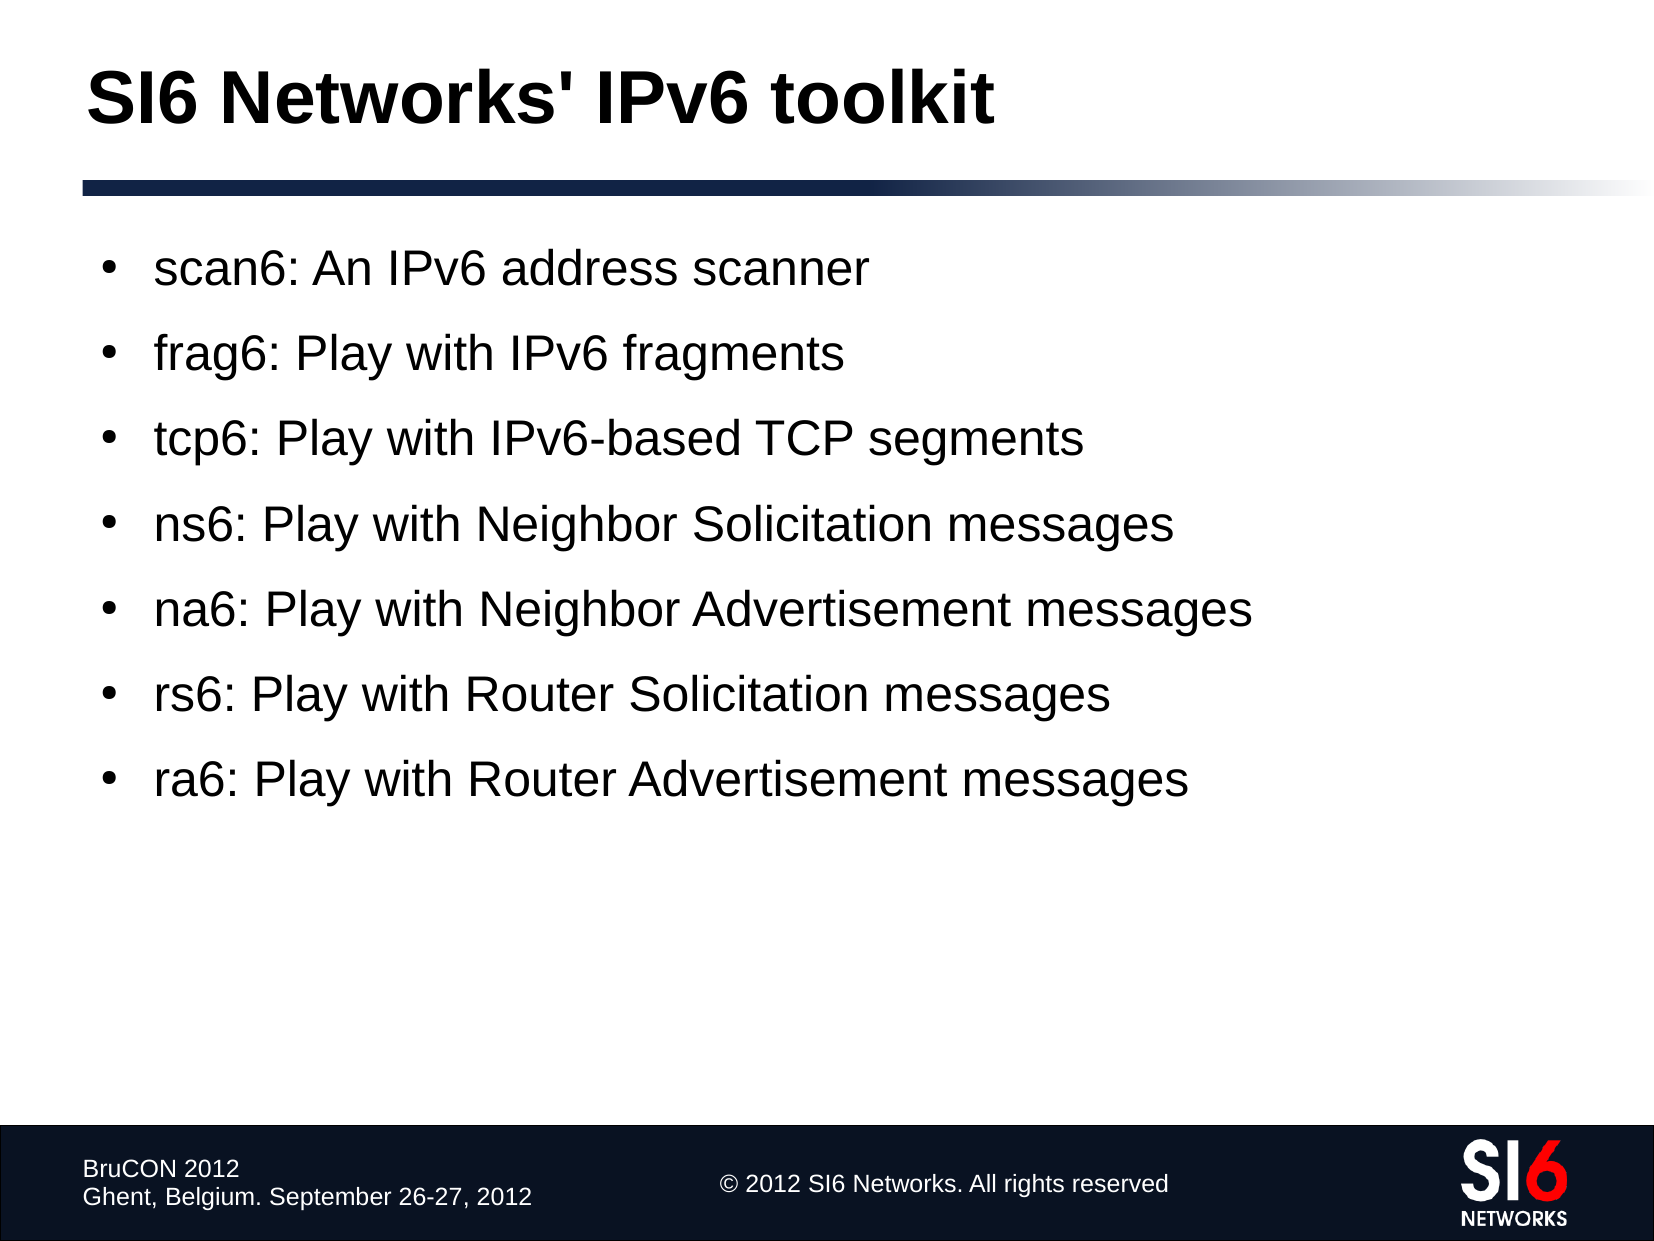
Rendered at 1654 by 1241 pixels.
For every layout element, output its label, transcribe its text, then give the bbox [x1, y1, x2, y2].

picture [1461, 1139, 1567, 1226]
title SI6 Networks' IPv6 toolkit [86, 30, 1576, 166]
list scan6: An IPv6 address scanner frag6: Play with IPv6 fragments tcp6: Play with IPv6-based TCP segments ns6: Play with Neighbor Solicitation messages na6: Play with Neighbor Advertisement messages rs6: Play with Router Solicitation messages ra6: Play with Router Advertisement messages [82, 240, 1571, 1059]
